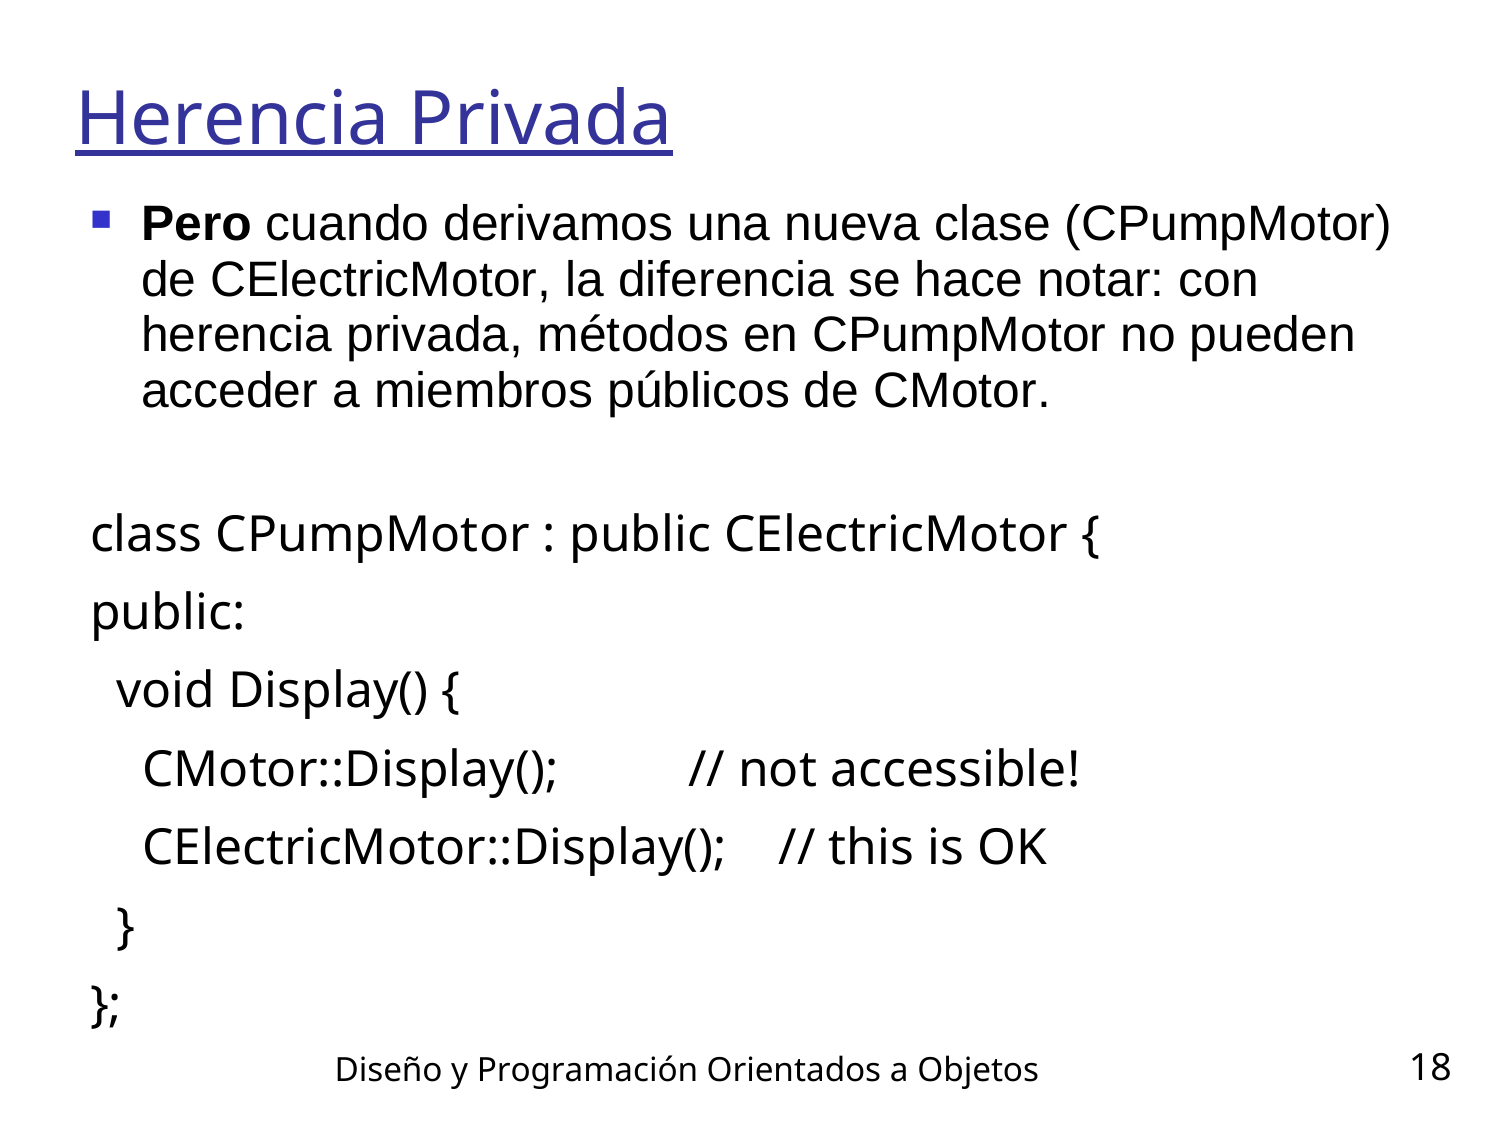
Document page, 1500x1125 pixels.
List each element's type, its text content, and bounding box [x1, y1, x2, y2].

list Pero cuando derivamos una nueva clase (CPumpMotor) de CElectricMotor, la diferencia se hace notar: con herencia privada, métodos en CPumpMotor no pueden acceder a miembros públicos de CMotor. class CPumpMotor : public CElectricMotor { public: void Display() { CMotor::Display(); // not accessible! CElectricMotor::Display(); // this is OK } }; [75, 187, 1462, 1051]
title Herencia Privada [75, 30, 1466, 193]
